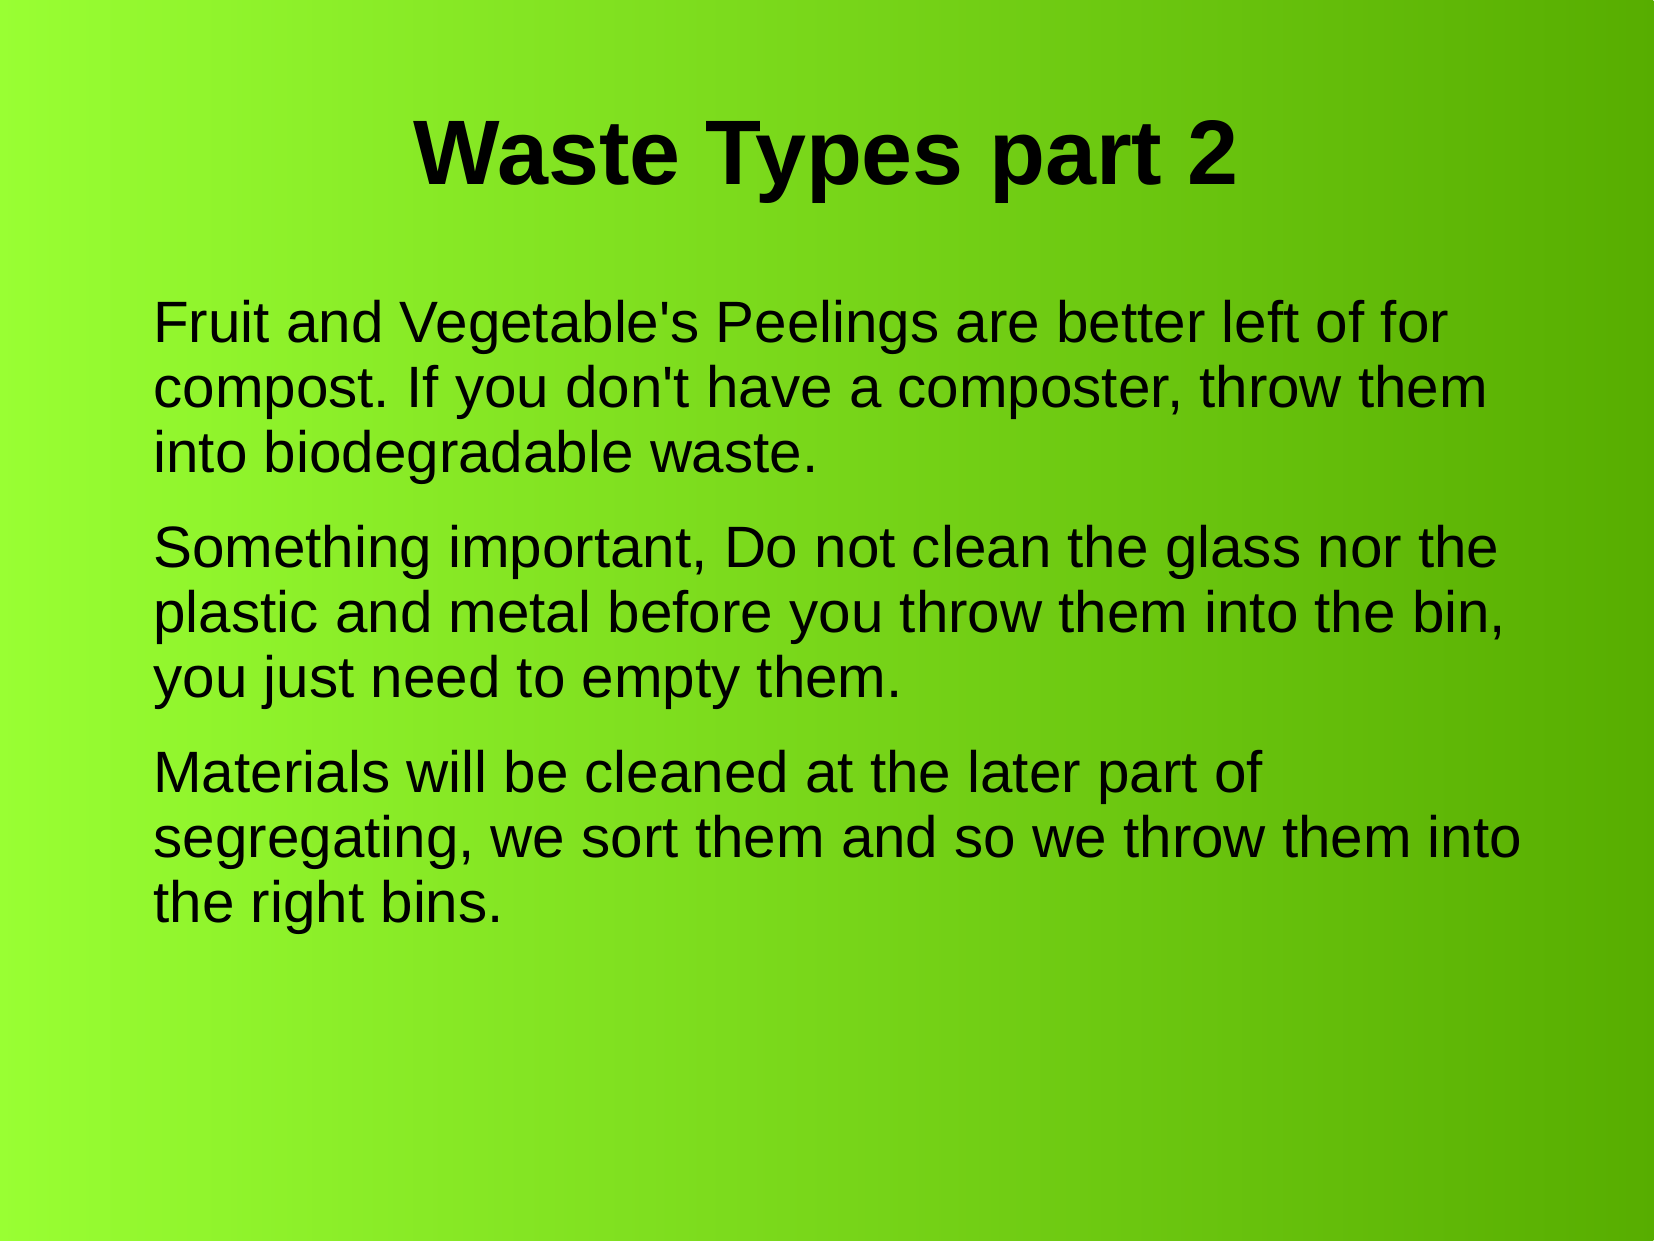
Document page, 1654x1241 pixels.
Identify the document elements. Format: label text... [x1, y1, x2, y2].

list Fruit and Vegetable's Peelings are better left of for compost. If you don't have a composter, throw them into biodegradable waste. Something important, Do not clean the glass nor the plastic and metal before you throw them into the bin, you just need to empty them. Materials will be cleaned at the later part of segregating, we sort them and so we throw them into the right bins. [82, 290, 1571, 1109]
title Waste Types part 2 [131, 49, 1571, 257]
